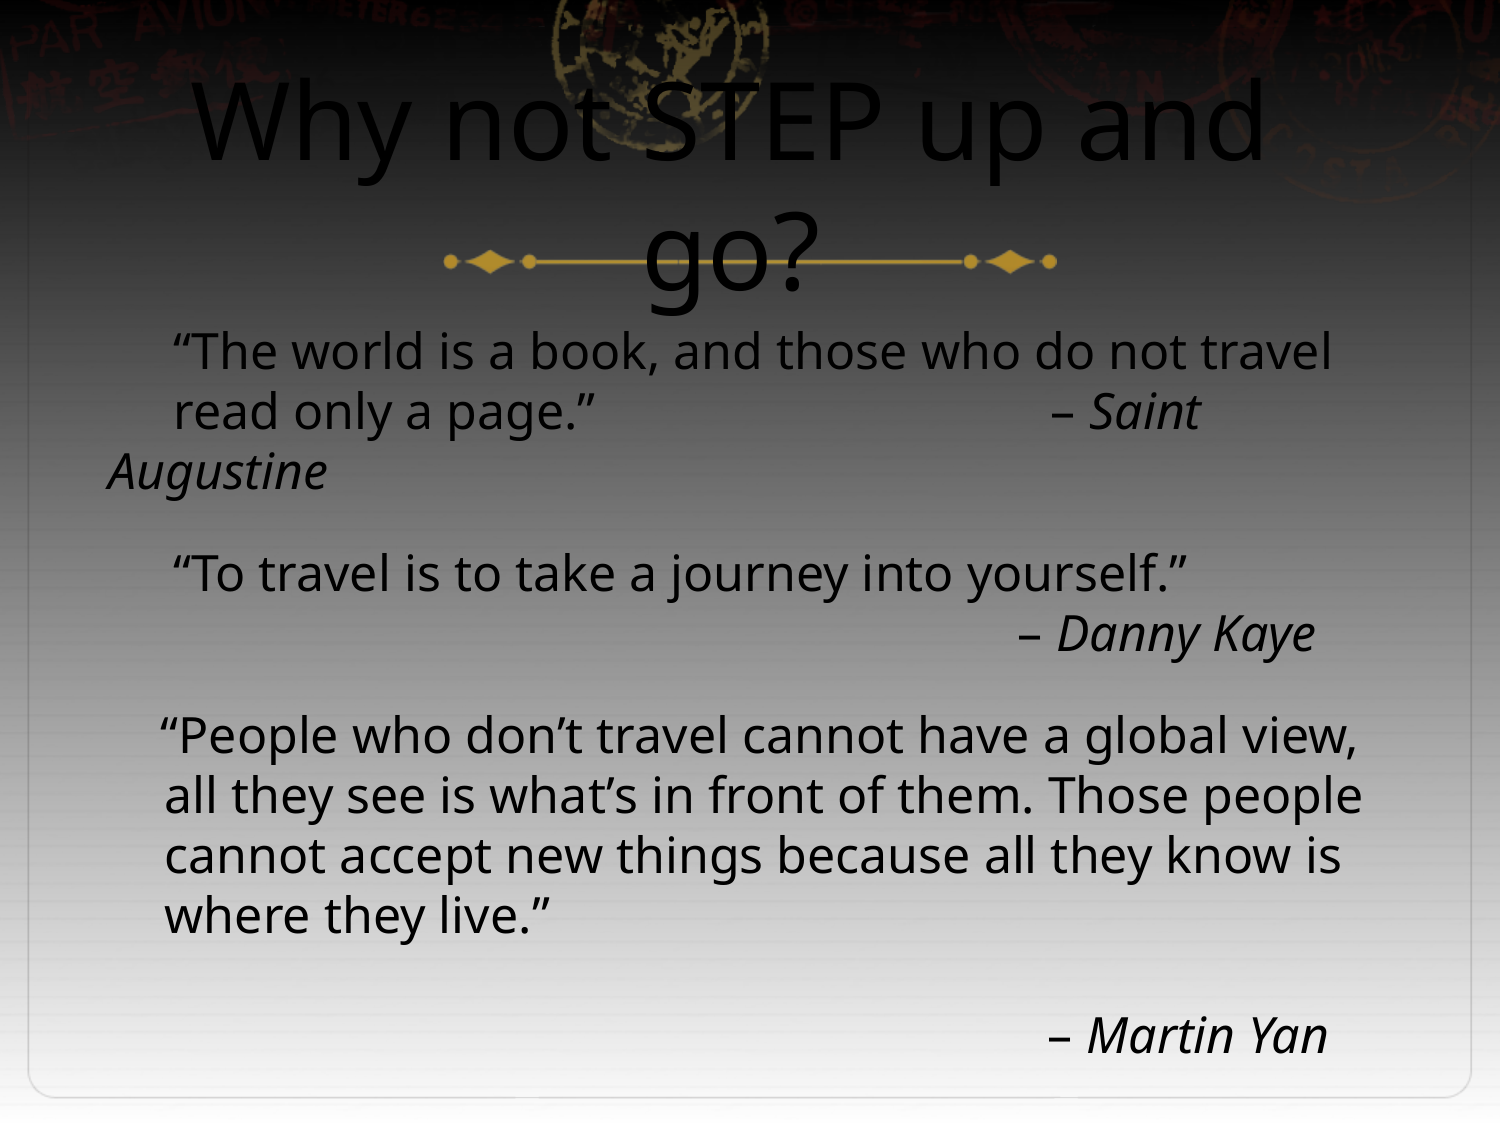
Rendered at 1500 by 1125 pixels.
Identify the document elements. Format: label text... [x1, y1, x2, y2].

list “The world is a book, and those who do not travel read only a page.” – Saint Augustine “To travel is to take a journey into yourself.” – Danny Kaye “People who don’t travel cannot have a global view, all they see is what’s in front of them. Those people cannot accept new things because all they know is where they live.” – Martin Yan [93, 312, 1407, 1016]
picture [0, 0, 1500, 1125]
title Why not STEP up and go? [74, 45, 1387, 233]
